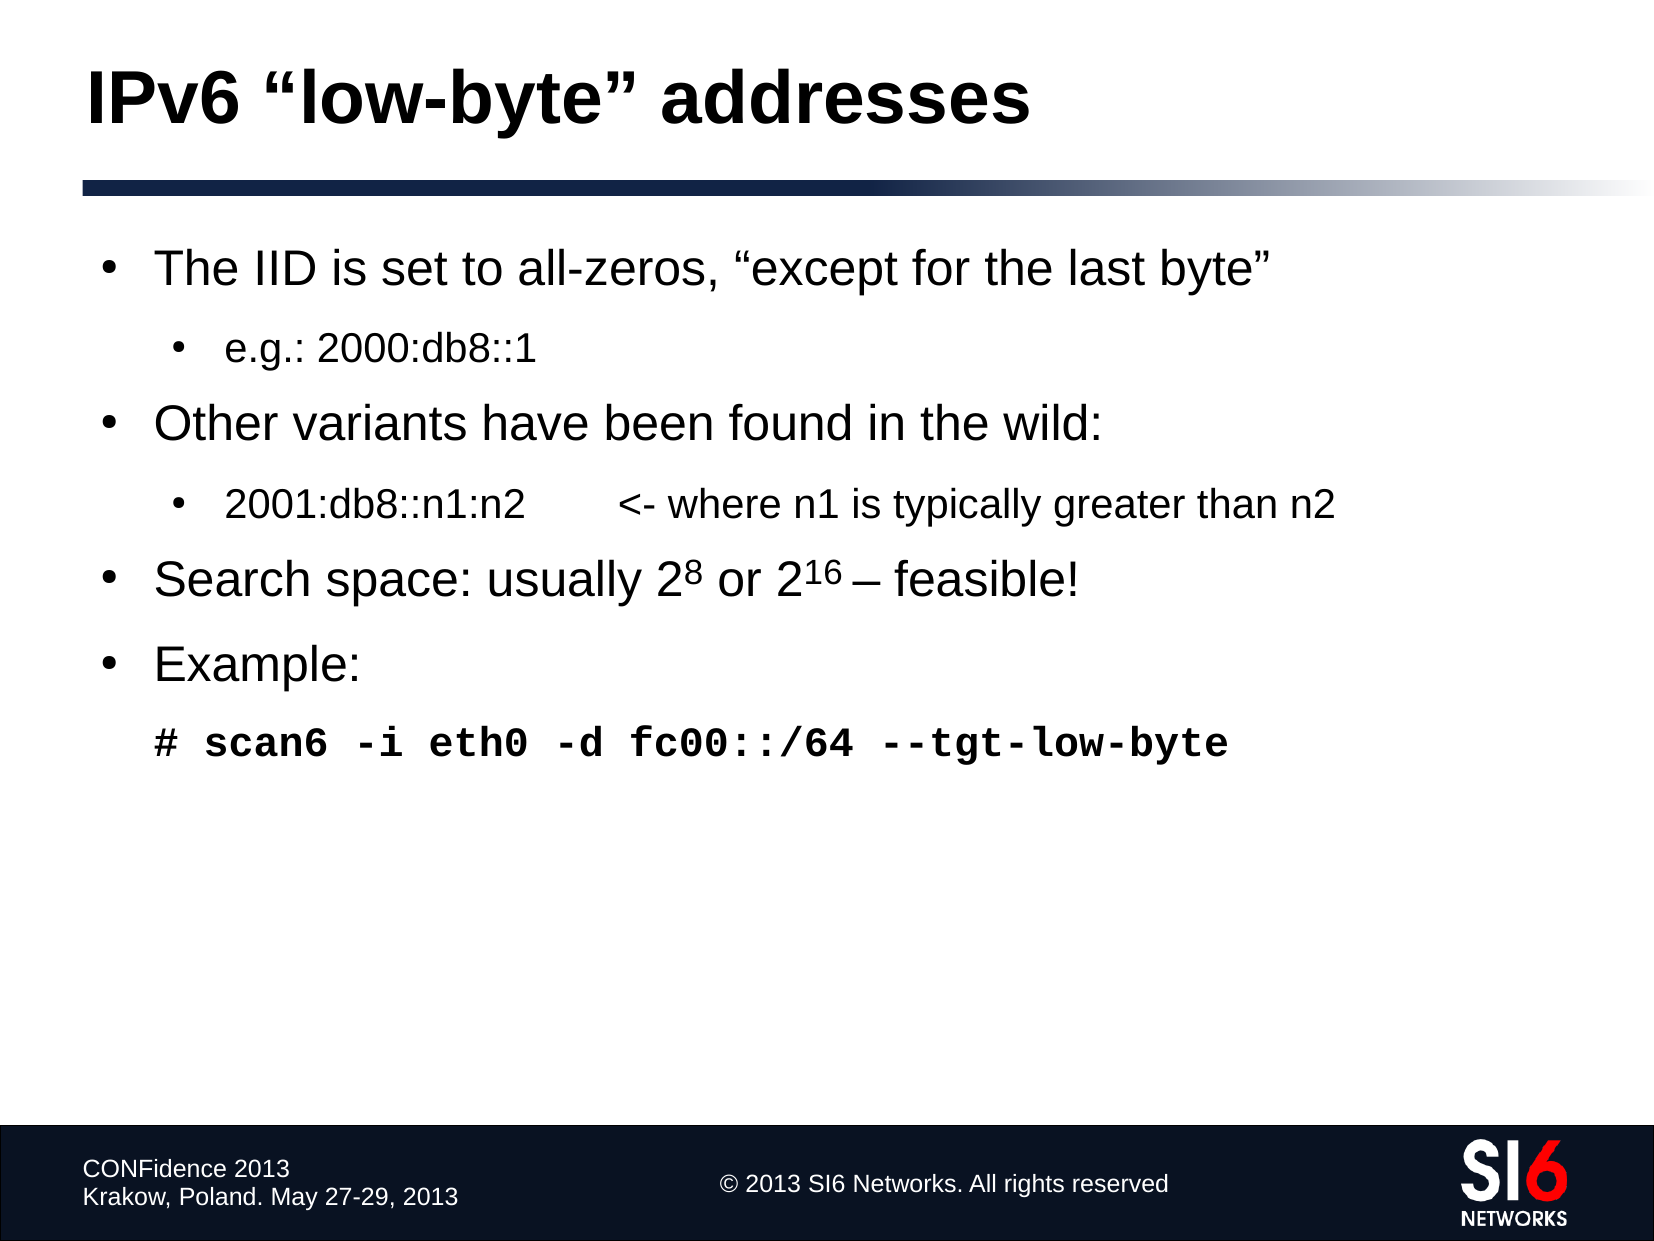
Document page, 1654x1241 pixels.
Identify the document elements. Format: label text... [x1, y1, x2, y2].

list The IID is set to all-zeros, “except for the last byte” e.g.: 2000:db8::1 Other variants have been found in the wild: 2001:db8::n1:n2 <- where n1 is typically greater than n2 Search space: usually 28 or 216 – feasible! Example: # scan6 -i eth0 -d fc00::/64 --tgt-low-byte [82, 240, 1571, 1059]
picture [1461, 1139, 1567, 1226]
title IPv6 “low-byte” addresses [86, 30, 1576, 166]
